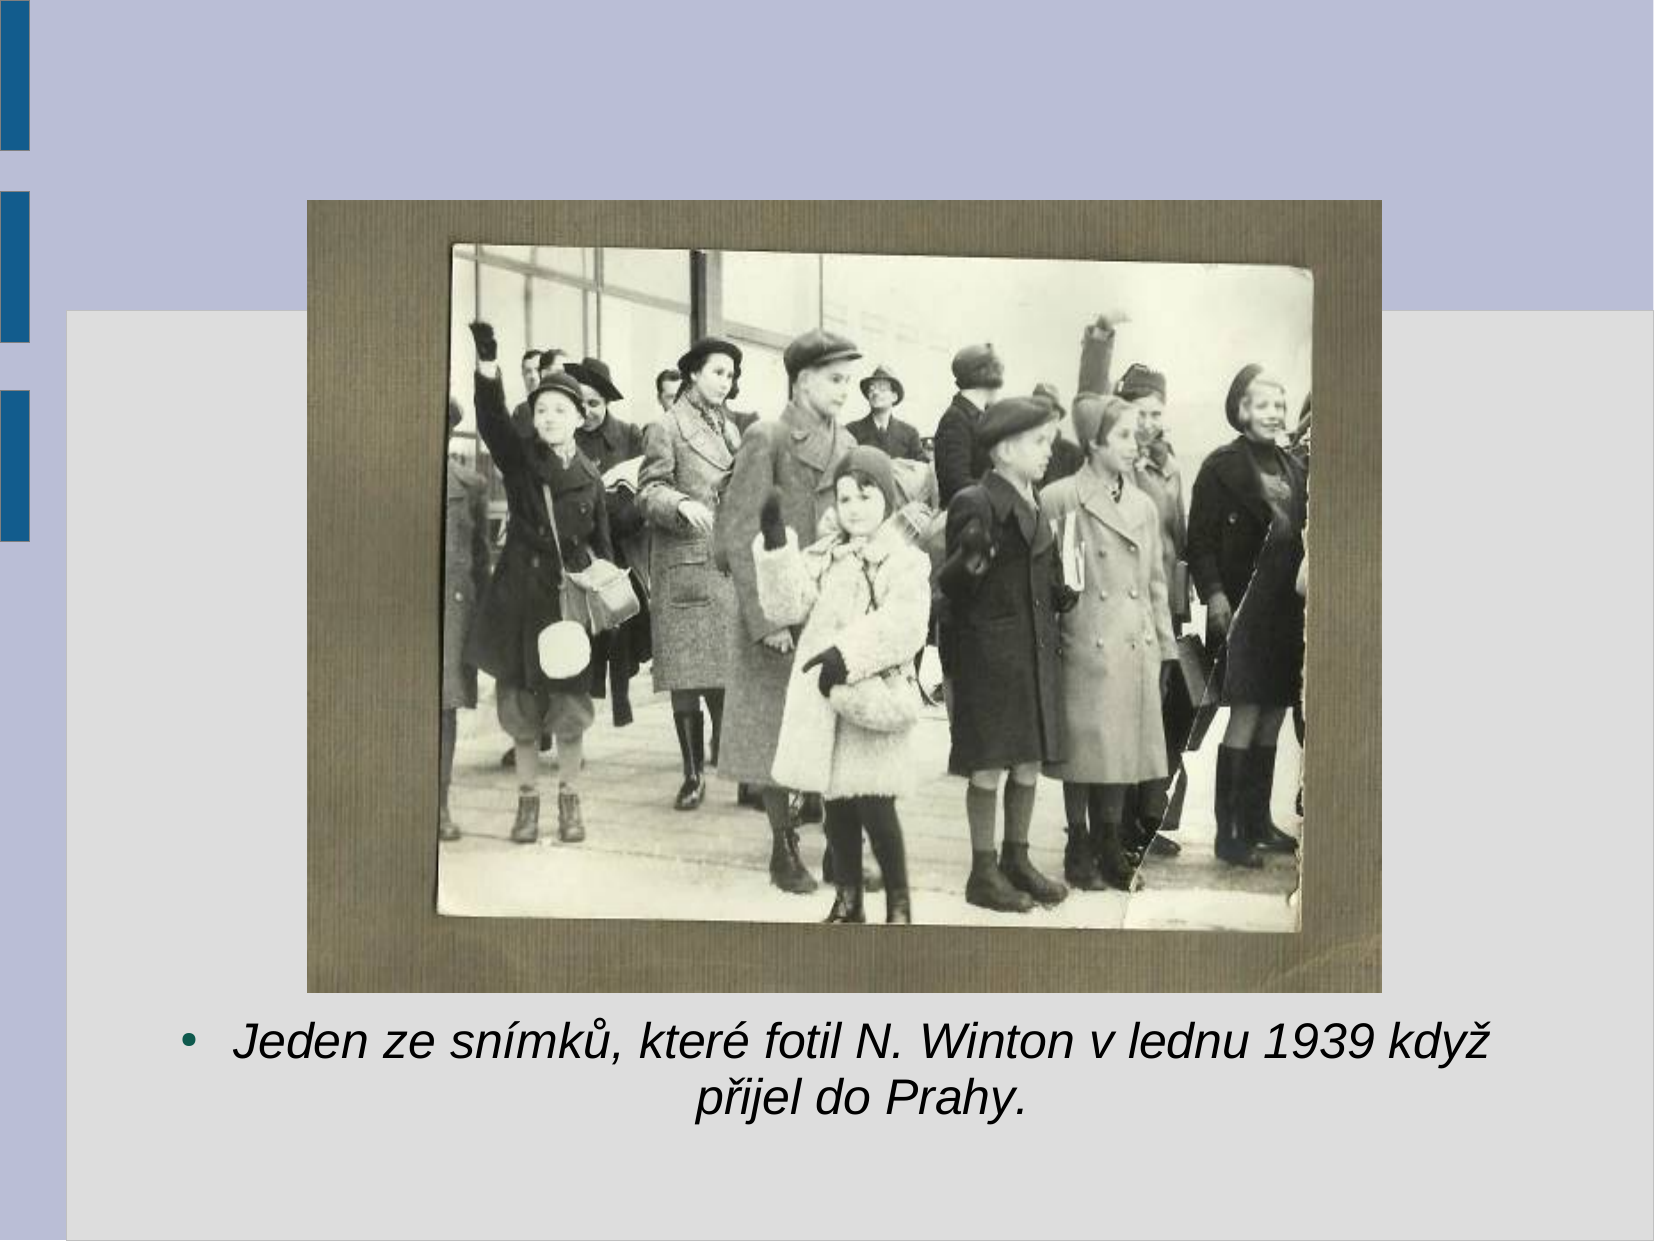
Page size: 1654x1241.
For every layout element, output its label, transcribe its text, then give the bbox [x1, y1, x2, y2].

list Jeden ze snímků, které fotil N. Winton v lednu 1939 když přijel do Prahy. [121, 344, 1534, 1127]
picture [307, 200, 1382, 993]
